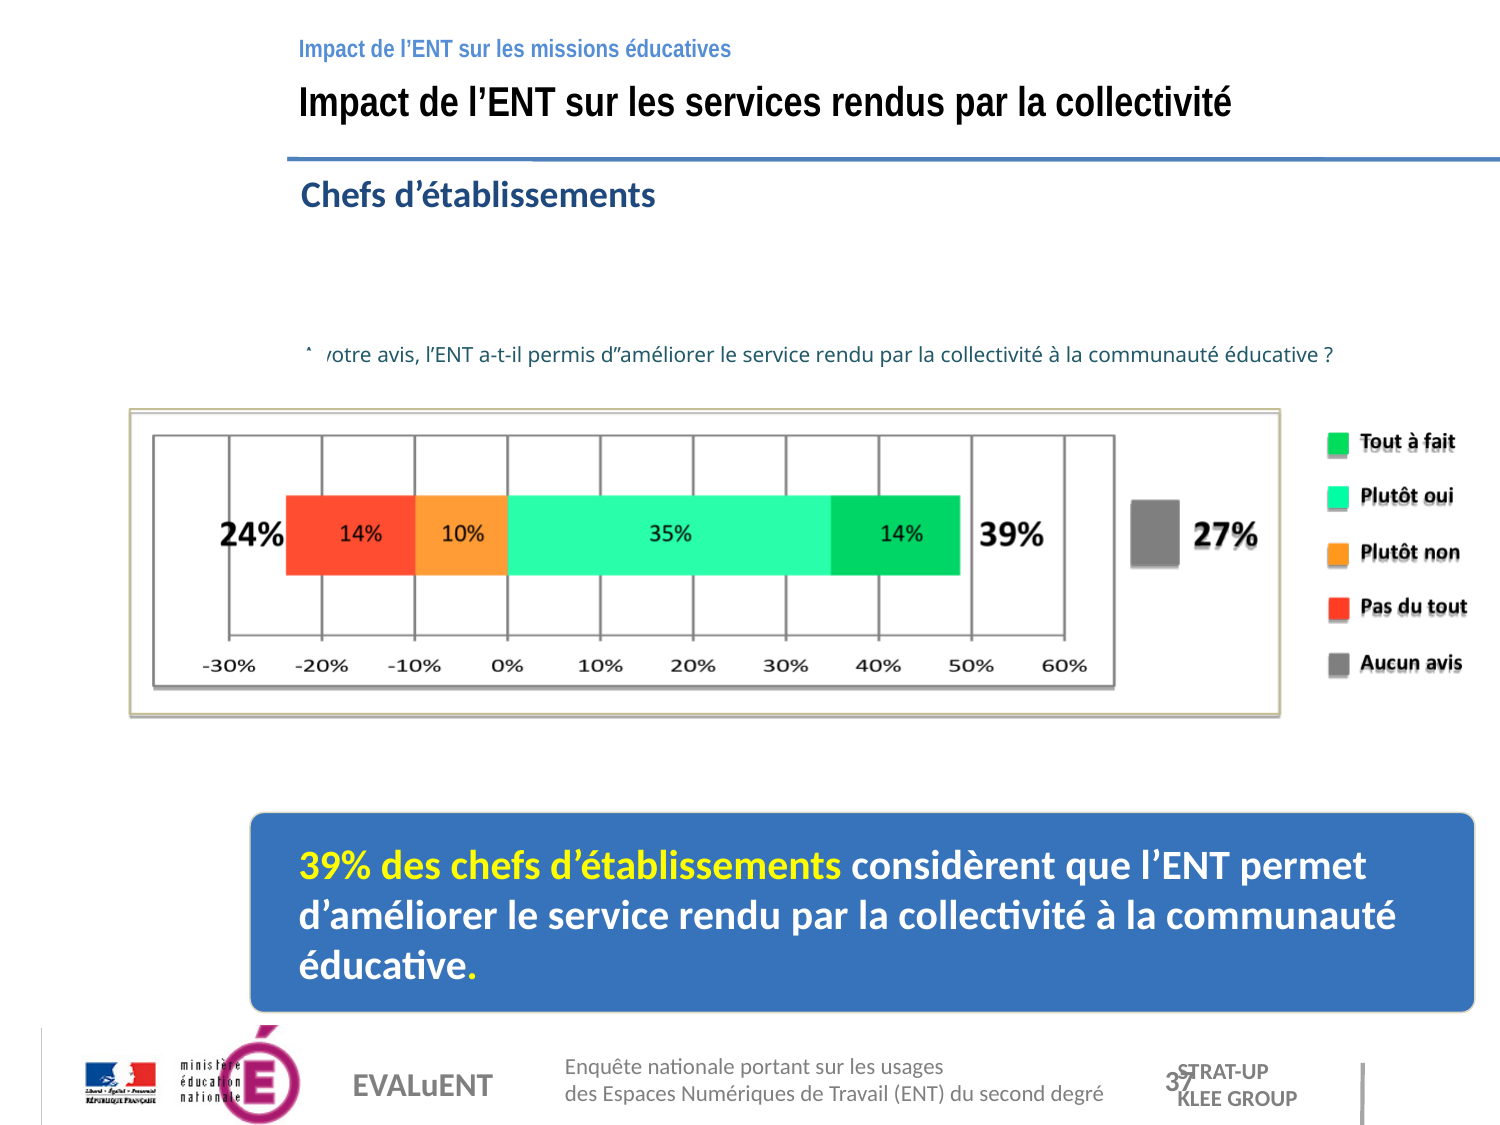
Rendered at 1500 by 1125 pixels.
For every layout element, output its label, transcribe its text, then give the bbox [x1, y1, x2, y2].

picture [127, 407, 1500, 718]
text_box [1074, 1050, 1426, 1110]
text_box 39% des chefs d’établissements considèrent que l’ENT permet d’améliorer le service rendu par la collectivité à la communauté éducative. [249, 812, 1475, 1013]
text_box A votre avis, l’ENT a-t-il permis d’’améliorer le service rendu par la collectivité à la communauté éducative ? [287, 334, 1500, 376]
text_box Chefs d’établissements [286, 162, 676, 224]
text_box Impact de l’ENT sur les missions éducatives Impact de l’ENT sur les services rendus par la collectivité [284, 25, 1455, 100]
